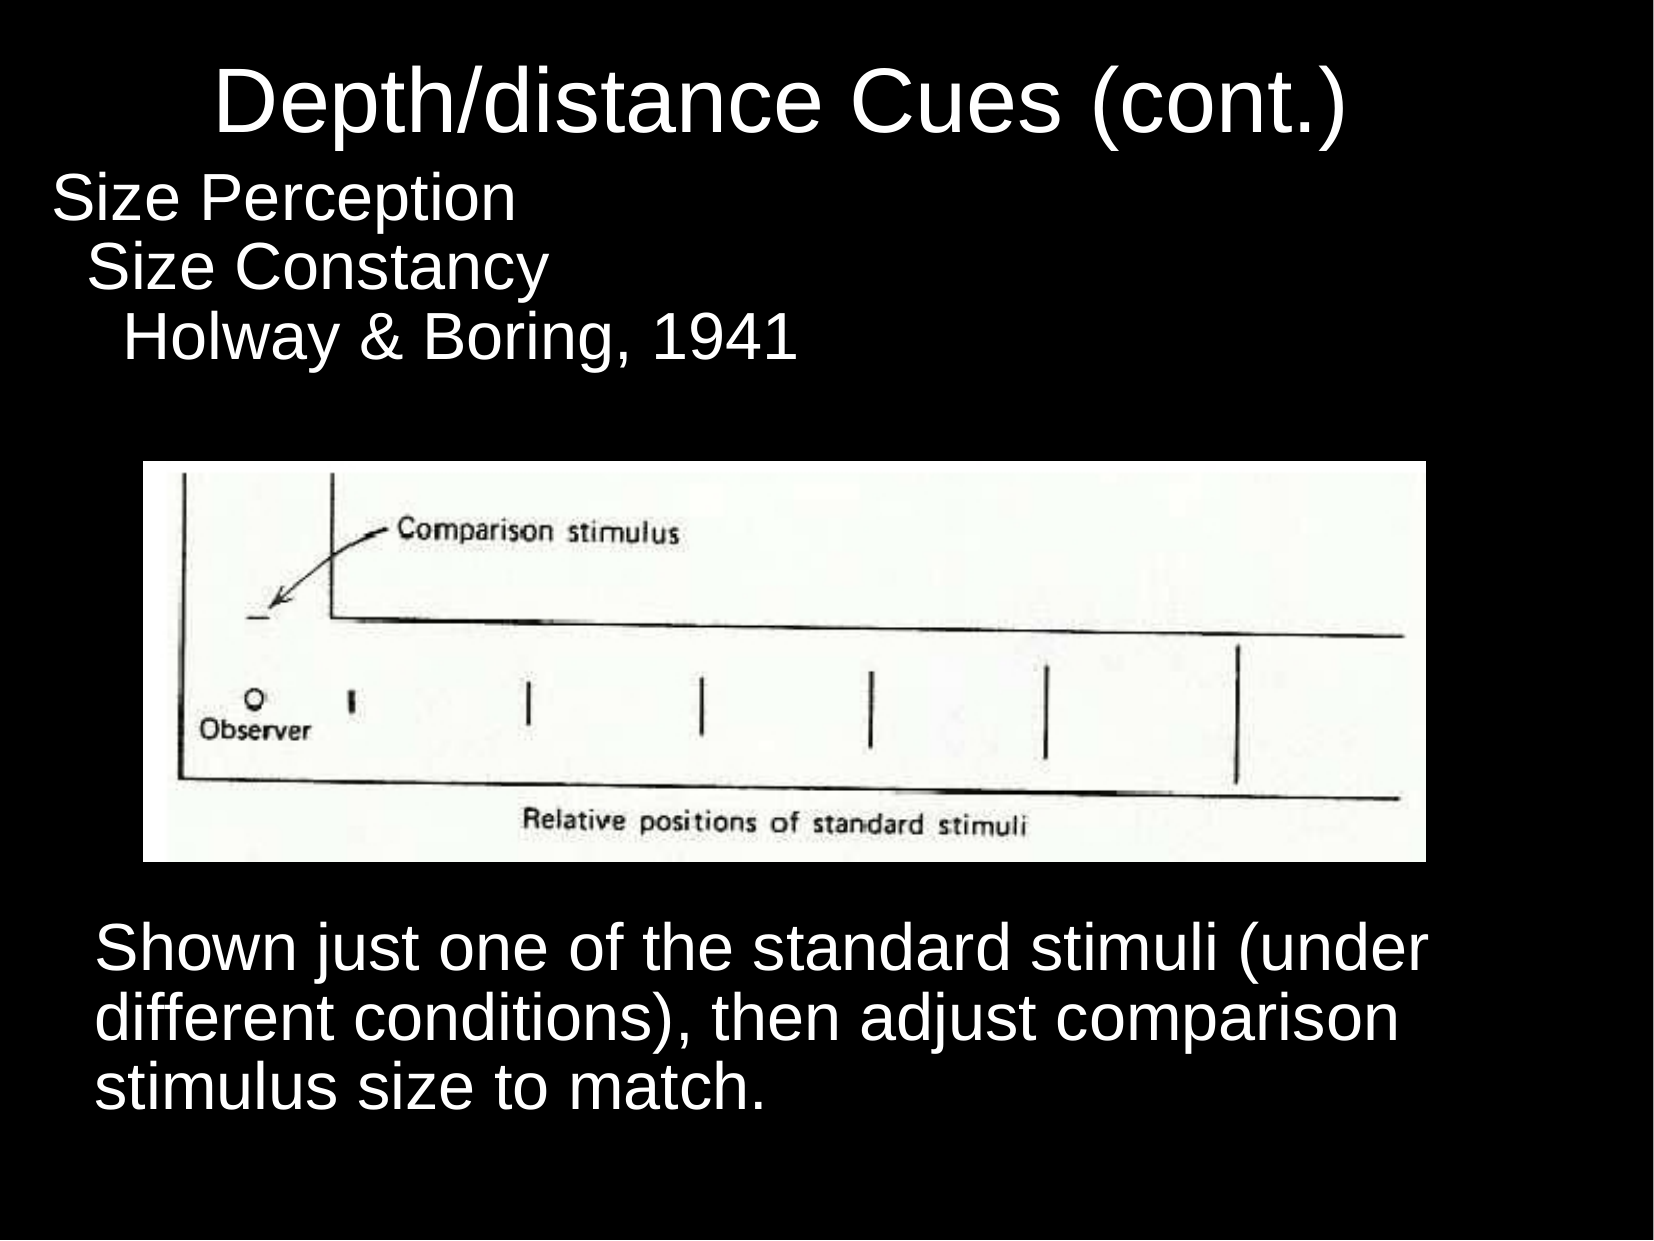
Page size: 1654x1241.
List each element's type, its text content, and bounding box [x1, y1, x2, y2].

text_box Size Perception Size Constancy Holway & Boring, 1941 [36, 157, 1623, 1122]
picture [143, 461, 1426, 862]
title Depth/distance Cues (cont.) [37, 0, 1526, 157]
text_box Shown just one of the standard stimuli (under different conditions), then adjust comparison stimulus size to match. [79, 907, 1654, 1241]
